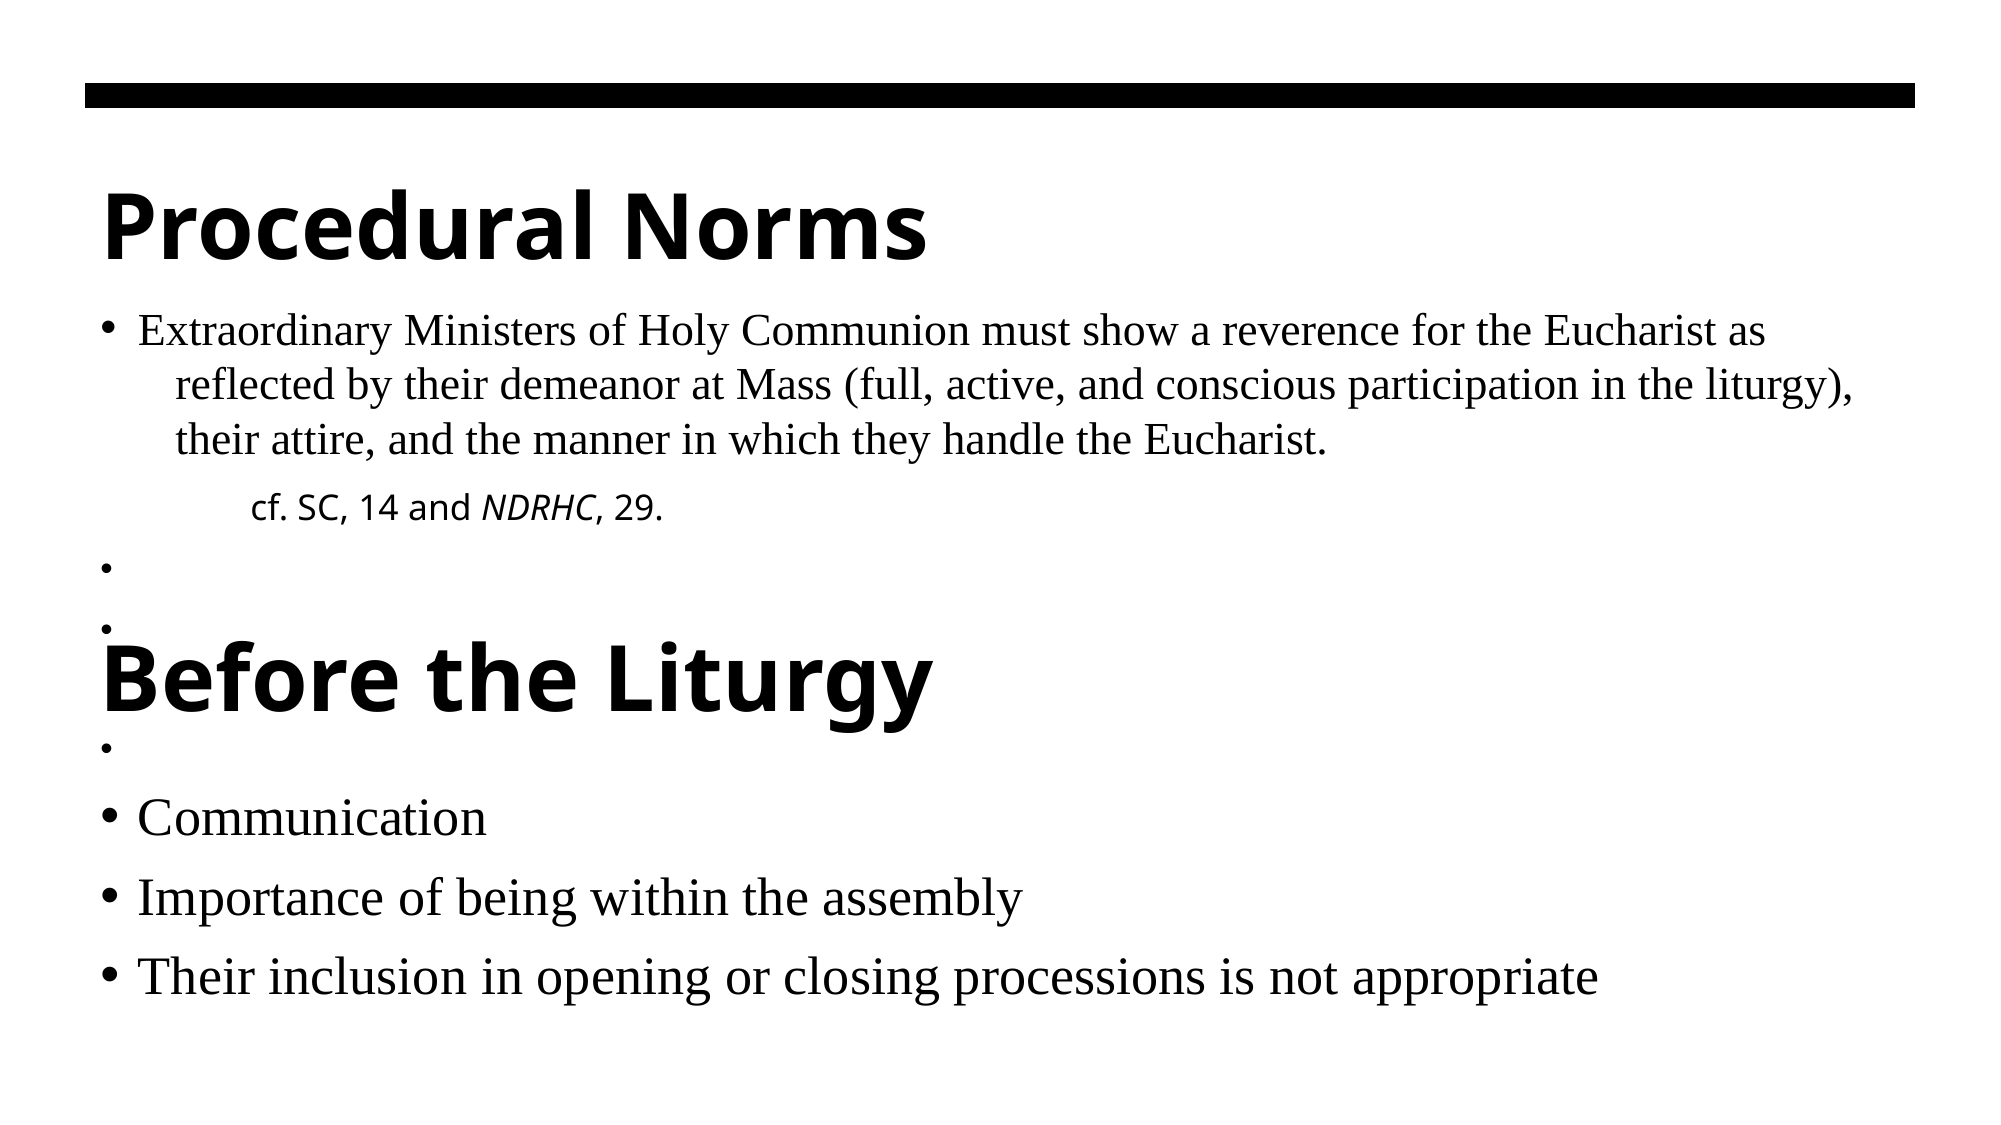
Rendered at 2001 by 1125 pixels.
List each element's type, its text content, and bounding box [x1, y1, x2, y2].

title Procedural Norms [85, 160, 1916, 291]
list Extraordinary Ministers of Holy Communion must show a reverence for the Eucharist as reflected by their demeanor at Mass (full, active, and conscious participation in the liturgy), their attire, and the manner in which they handle the Eucharist. cf. SC, 14 and NDRHC, 29. Communication Importance of being within the assembly Their inclusion in opening or closing processions is not appropriate [85, 291, 1916, 1042]
text_box Before the Liturgy [84, 611, 1915, 762]
